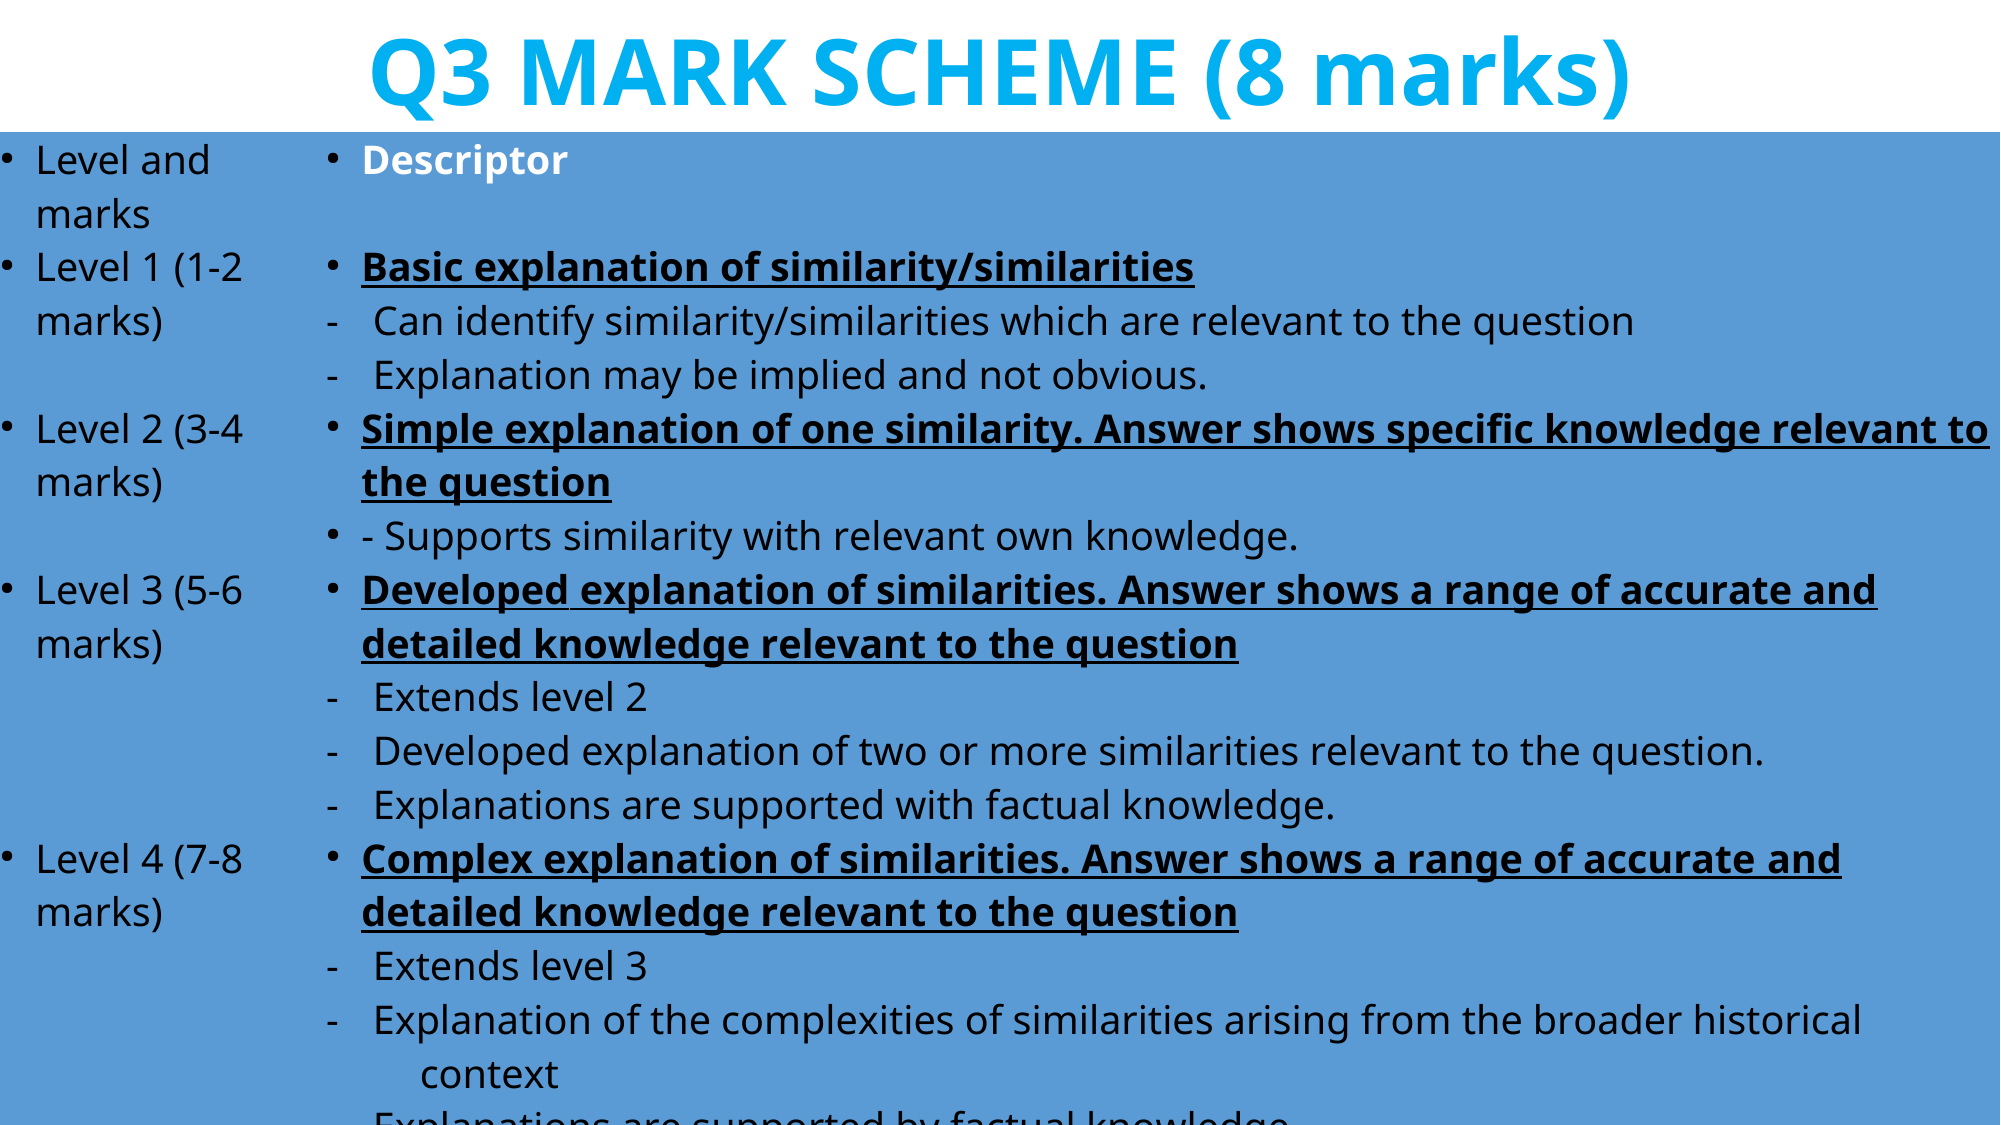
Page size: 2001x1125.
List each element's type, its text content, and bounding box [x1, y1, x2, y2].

table_cell Complex explanation of similarities. Answer shows a range of accurate and detailed knowledge relevant to the question Extends level 3 Explanation of the complexities of similarities arising from the broader historical context Explanations are supported by factual knowledge [326, 831, 2000, 1125]
table_cell Simple explanation of one similarity. Answer shows specific knowledge relevant to the question - Supports similarity with relevant own knowledge. [326, 401, 2000, 562]
table_header Level and marks [0, 132, 326, 240]
table_cell Level 2 (3-4 marks) [0, 401, 326, 562]
title Q3 MARK SCHEME (8 marks) [0, 0, 2000, 132]
table_cell Developed explanation of similarities. Answer shows a range of accurate and detailed knowledge relevant to the question Extends level 2 Developed explanation of two or more similarities relevant to the question. Explanations are supported with factual knowledge. [326, 562, 2000, 831]
table_cell Level 3 (5-6 marks) [0, 562, 326, 831]
table_header Descriptor [326, 132, 2000, 240]
table_cell Level 4 (7-8 marks) [0, 831, 326, 1125]
table_cell Level 1 (1-2 marks) [0, 240, 326, 401]
table_cell Basic explanation of similarity/similarities Can identify similarity/similarities which are relevant to the question Explanation may be implied and not obvious. [326, 240, 2000, 401]
